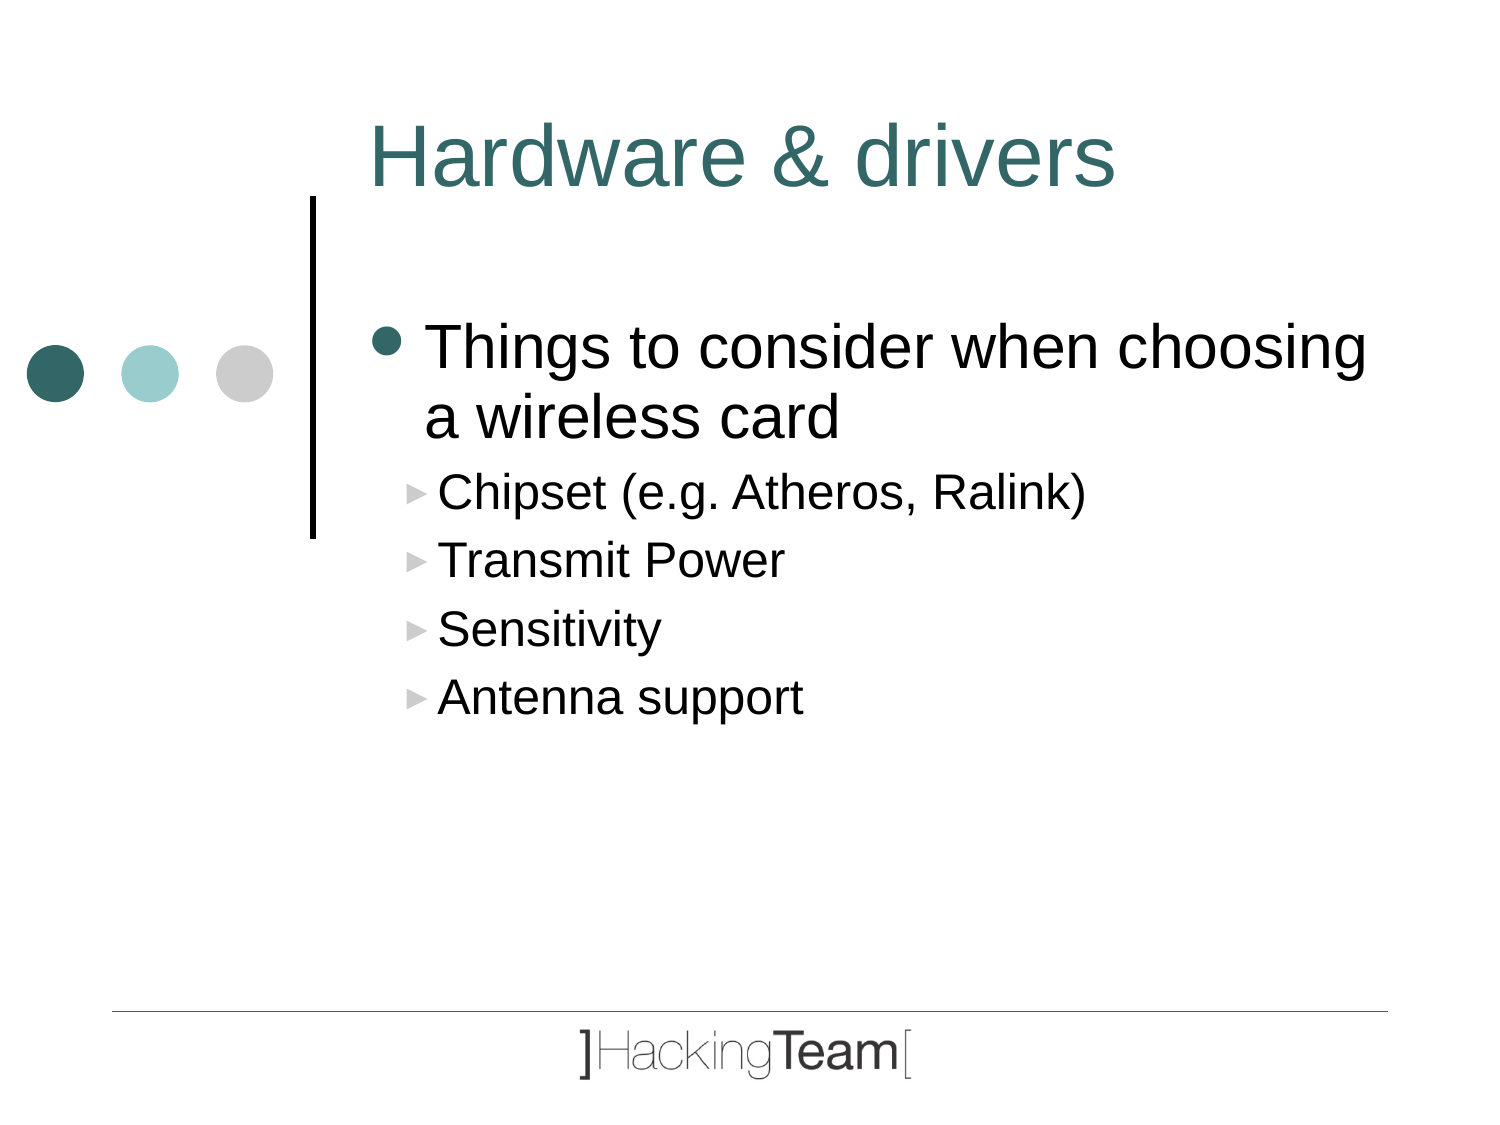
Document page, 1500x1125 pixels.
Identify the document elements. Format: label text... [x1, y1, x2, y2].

title Hardware & drivers [249, 38, 1401, 275]
picture [574, 1041, 916, 1084]
list Things to consider when choosing a wireless card Chipset (e.g. Atheros, Ralink) Transmit Power Sensitivity Antenna support [249, 312, 1401, 1041]
